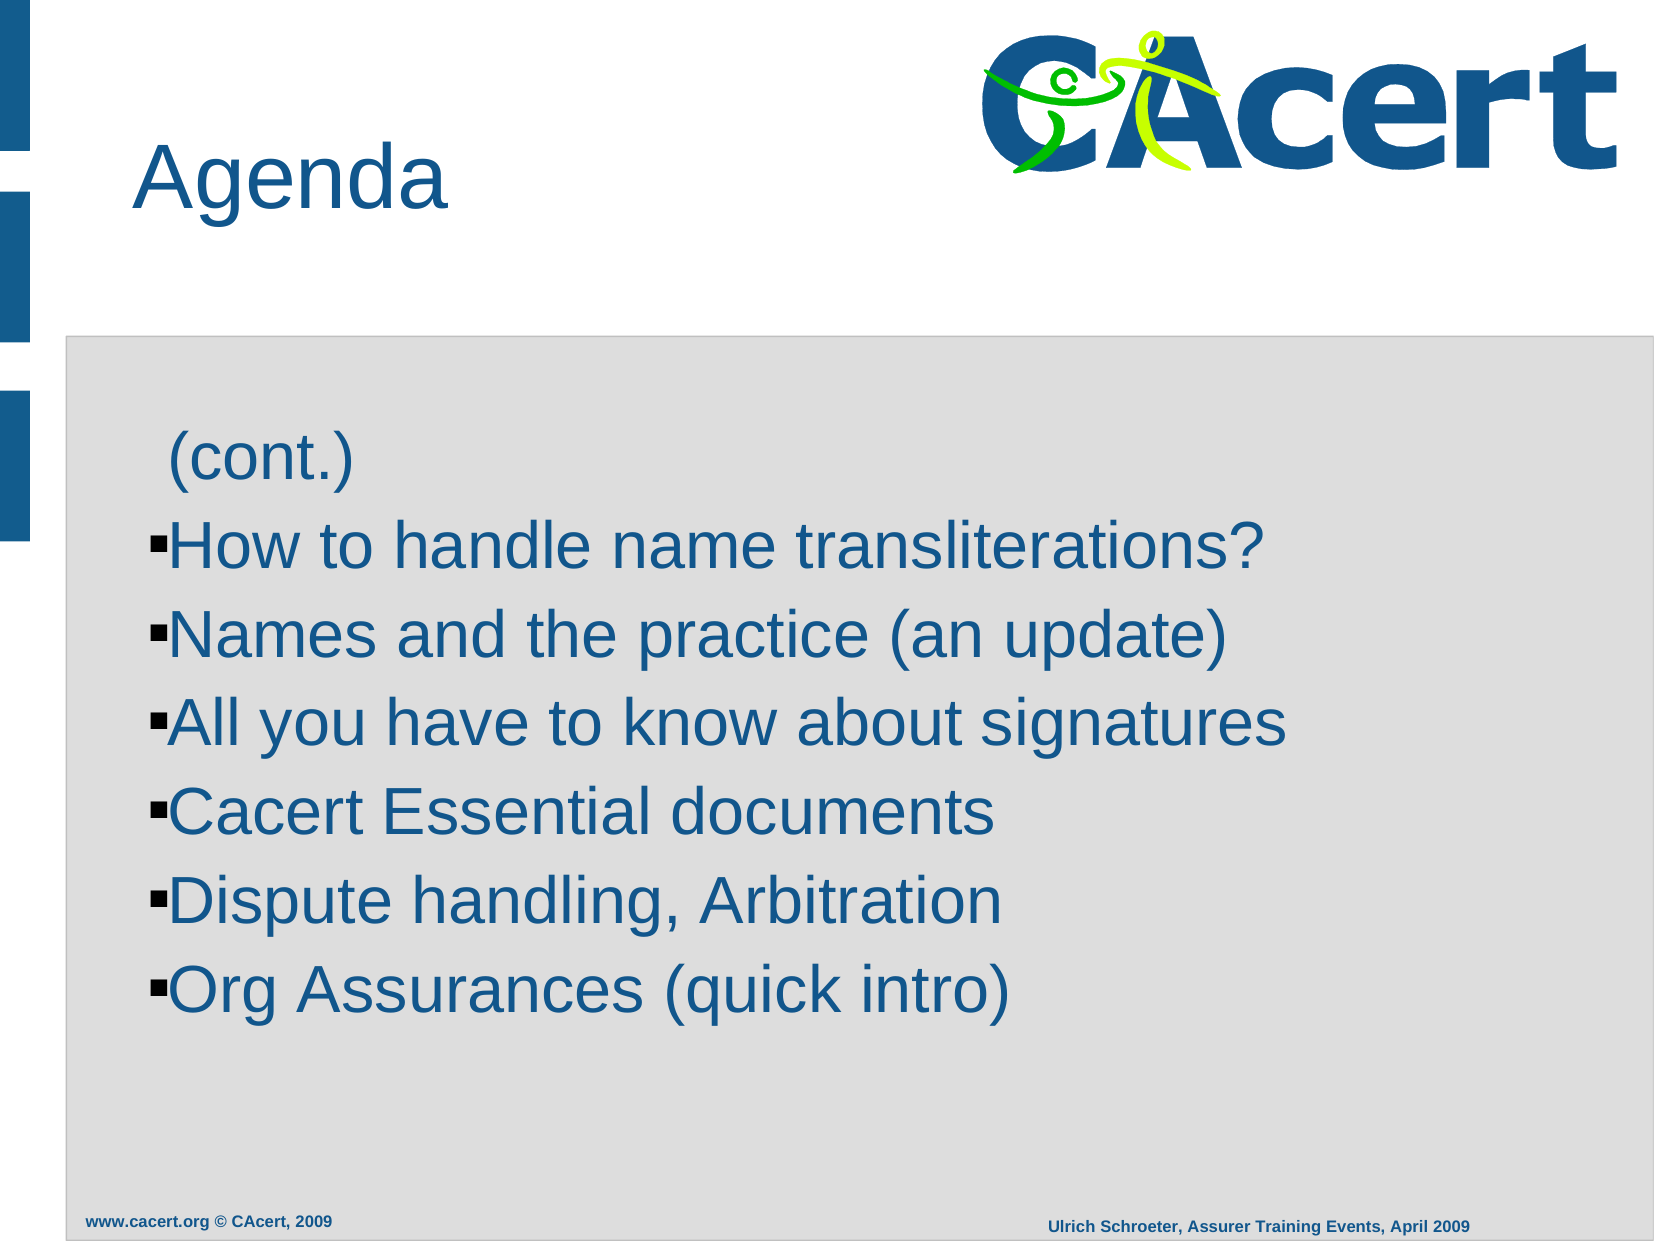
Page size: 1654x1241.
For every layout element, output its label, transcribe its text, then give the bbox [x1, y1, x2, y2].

text_box (cont.) How to handle name transliterations? Names and the practice (an update) All you have to know about signatures Cacert Essential documents Dispute handling, Arbitration Org Assurances (quick intro) [135, 397, 1305, 1034]
text_box Agenda [118, 118, 465, 236]
